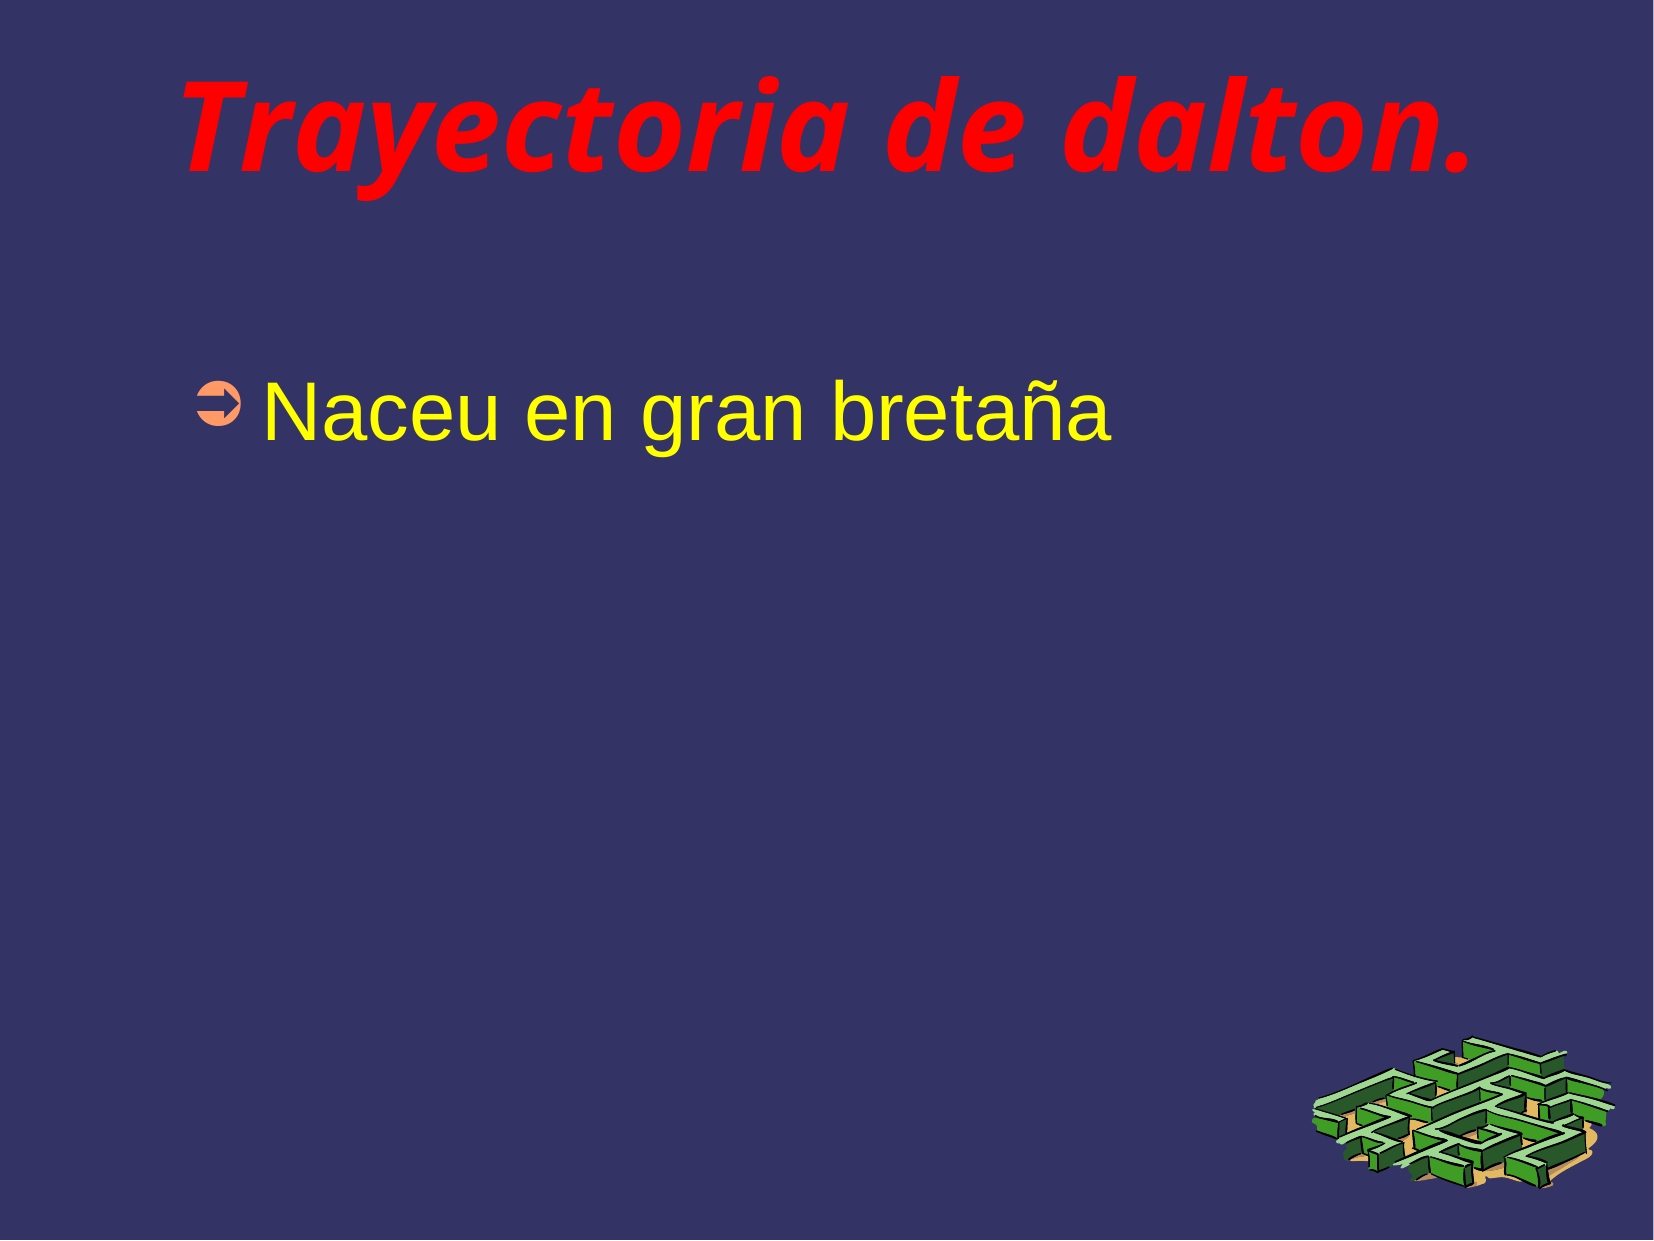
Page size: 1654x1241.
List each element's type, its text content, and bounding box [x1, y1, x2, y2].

title Trayectoria de dalton. [121, 19, 1534, 227]
list Naceu en gran bretaña [178, 364, 1570, 1184]
